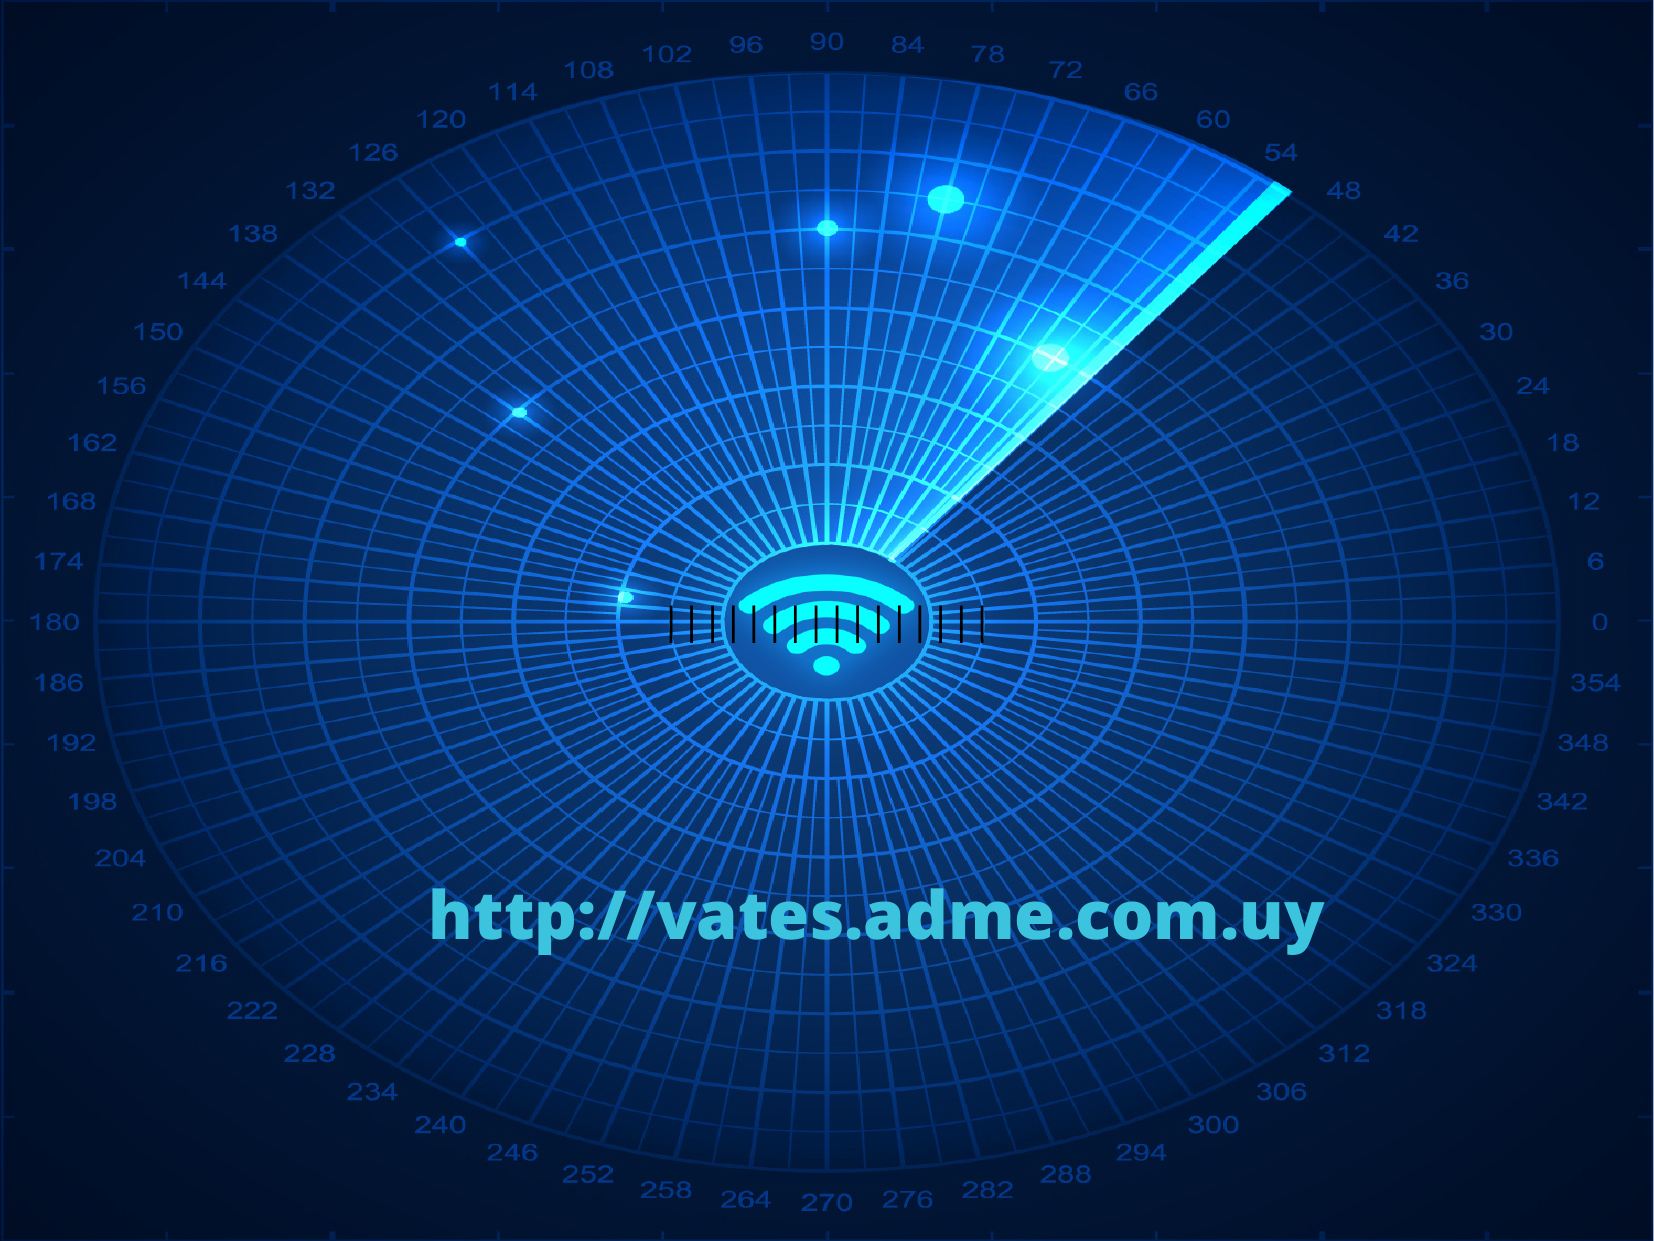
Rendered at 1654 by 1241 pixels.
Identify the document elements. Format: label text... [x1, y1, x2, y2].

title http://vates.adme.com.uy [428, 811, 1389, 959]
picture [0, 0, 1654, 1241]
